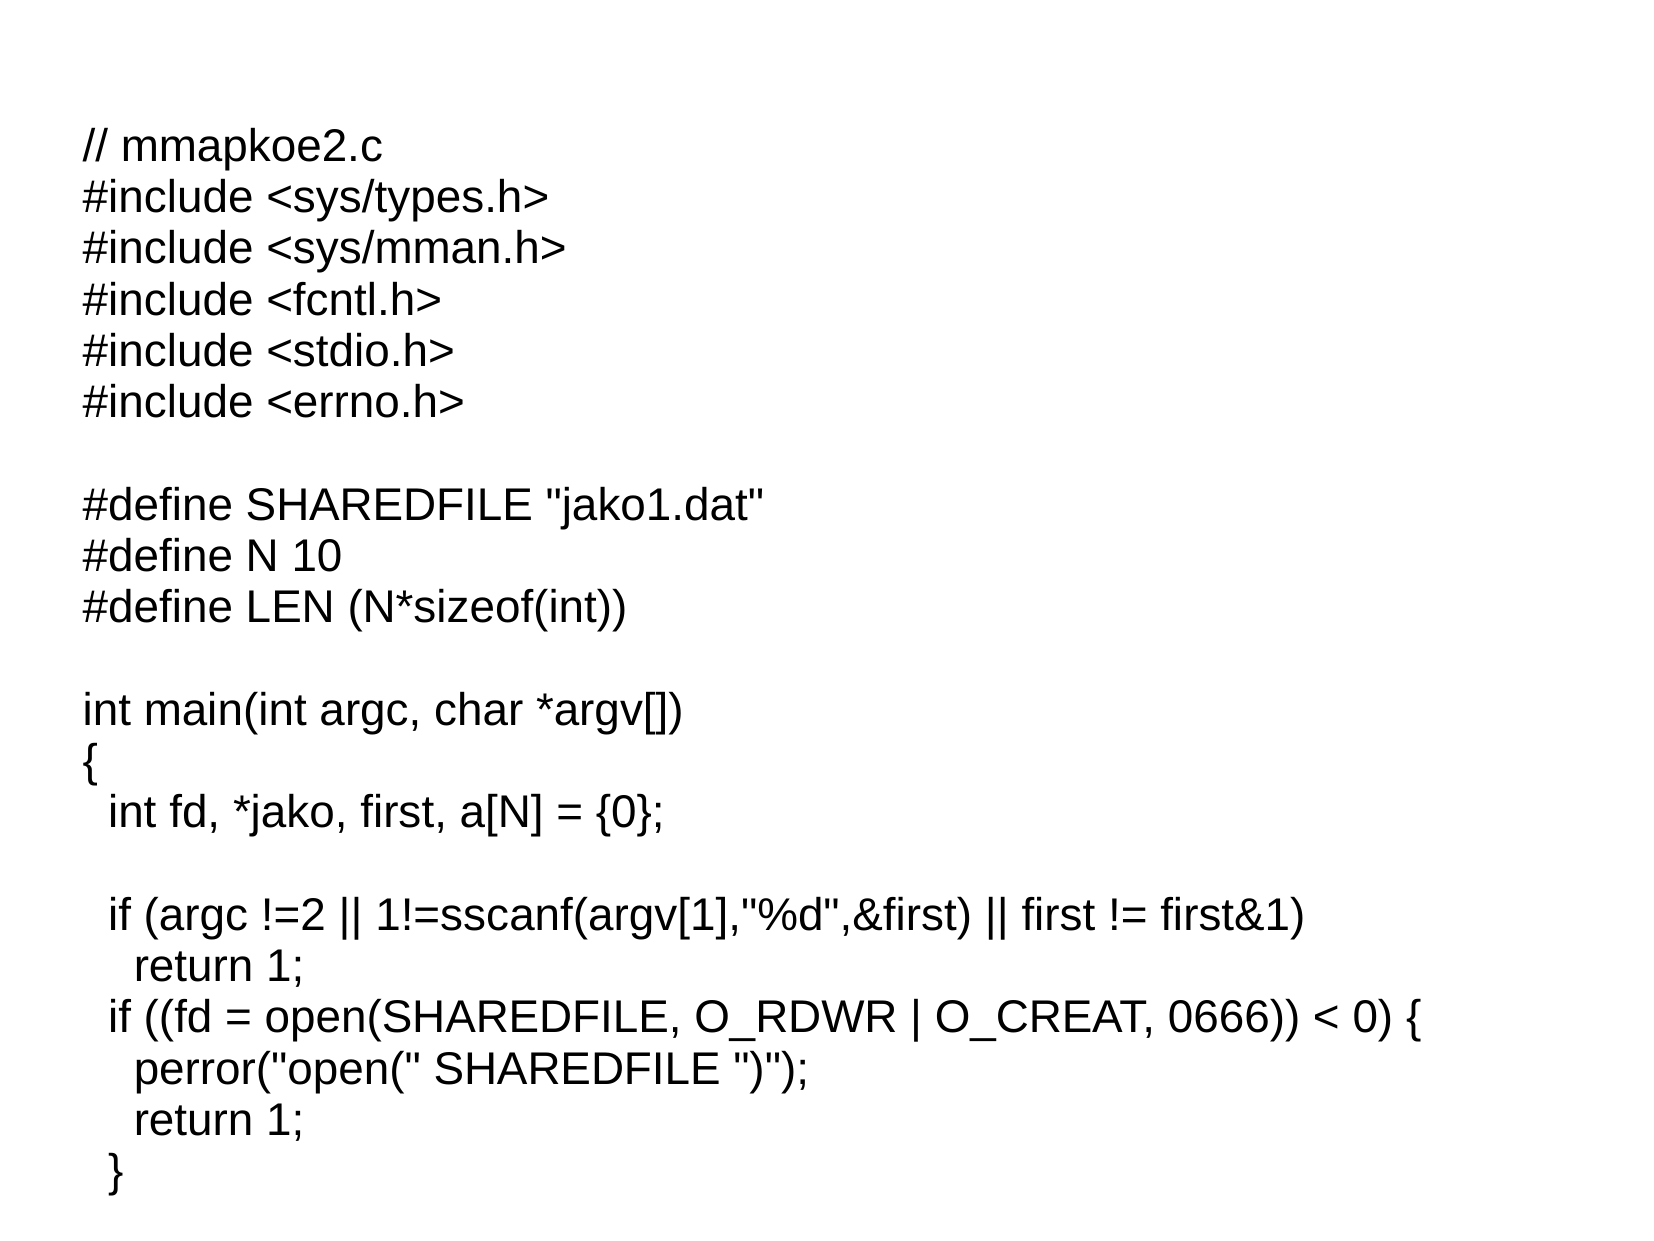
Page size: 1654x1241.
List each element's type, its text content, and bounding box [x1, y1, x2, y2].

text_box // mmapkoe2.c #include <sys/types.h> #include <sys/mman.h> #include <fcntl.h> #include <stdio.h> #include <errno.h> #define SHAREDFILE "jako1.dat" #define N 10 #define LEN (N*sizeof(int)) int main(int argc, char *argv[]) { int fd, *jako, first, a[N] = {0}; if (argc !=2 || 1!=sscanf(argv[1],"%d",&first) || first != first&1) return 1; if ((fd = open(SHAREDFILE, O_RDWR | O_CREAT, 0666)) < 0) { perror("open(" SHAREDFILE ")"); return 1; } [82, 119, 1571, 1197]
